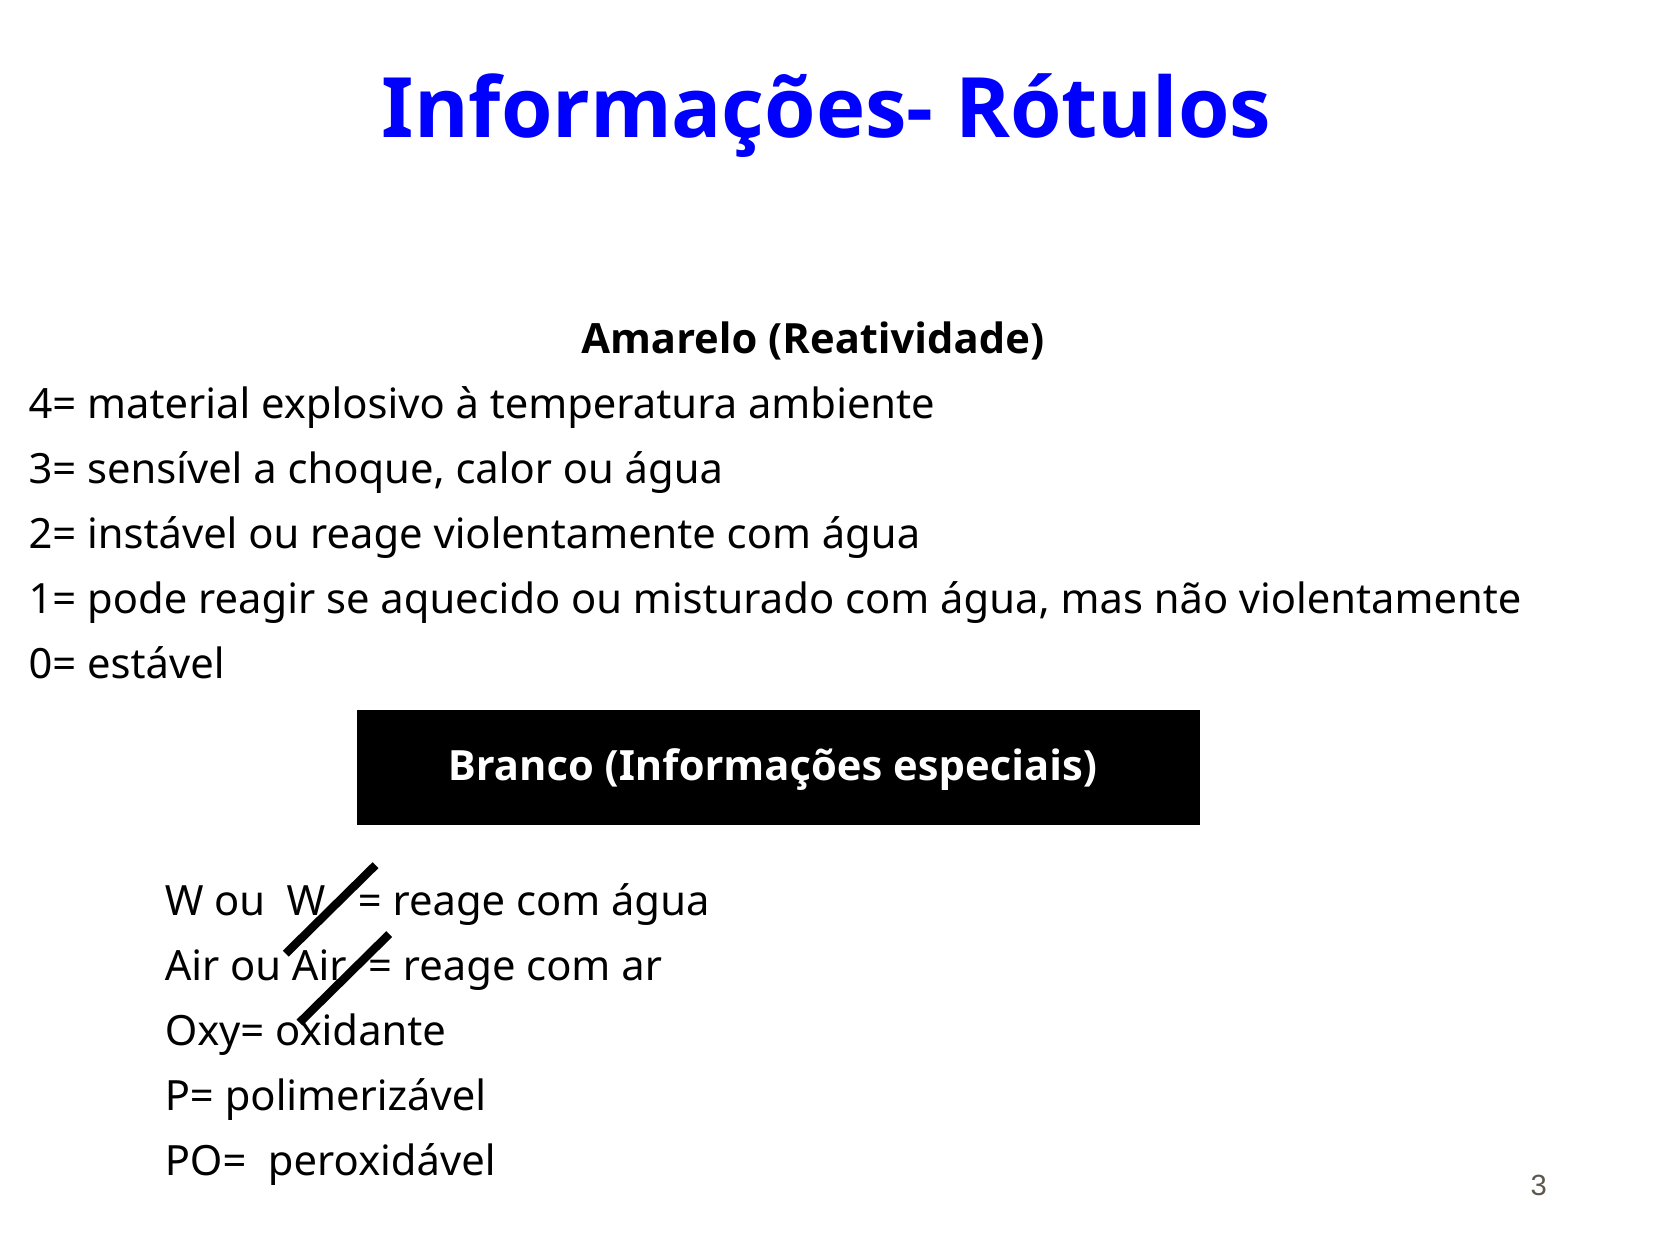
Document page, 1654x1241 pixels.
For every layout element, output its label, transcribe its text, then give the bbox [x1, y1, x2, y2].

text_box Amarelo (Reatividade) 4= material explosivo à temperatura ambiente 3= sensível a choque, calor ou água 2= instável ou reage violentamente com água 1= pode reagir se aquecido ou misturado com água, mas não violentamente 0= estável [13, 289, 1613, 695]
text_box Branco (Informações especiais) [358, 716, 1199, 798]
text_box [358, 710, 1199, 716]
text_box W ou W = reage com água Air ou Air = reage com ar Oxy= oxidante P= polimerizável PO= peroxidável [0, 850, 1268, 1192]
text_box Informações- Rótulos [0, 46, 1654, 163]
text_box [358, 798, 1199, 825]
text_box <número> [1217, 1126, 1562, 1210]
